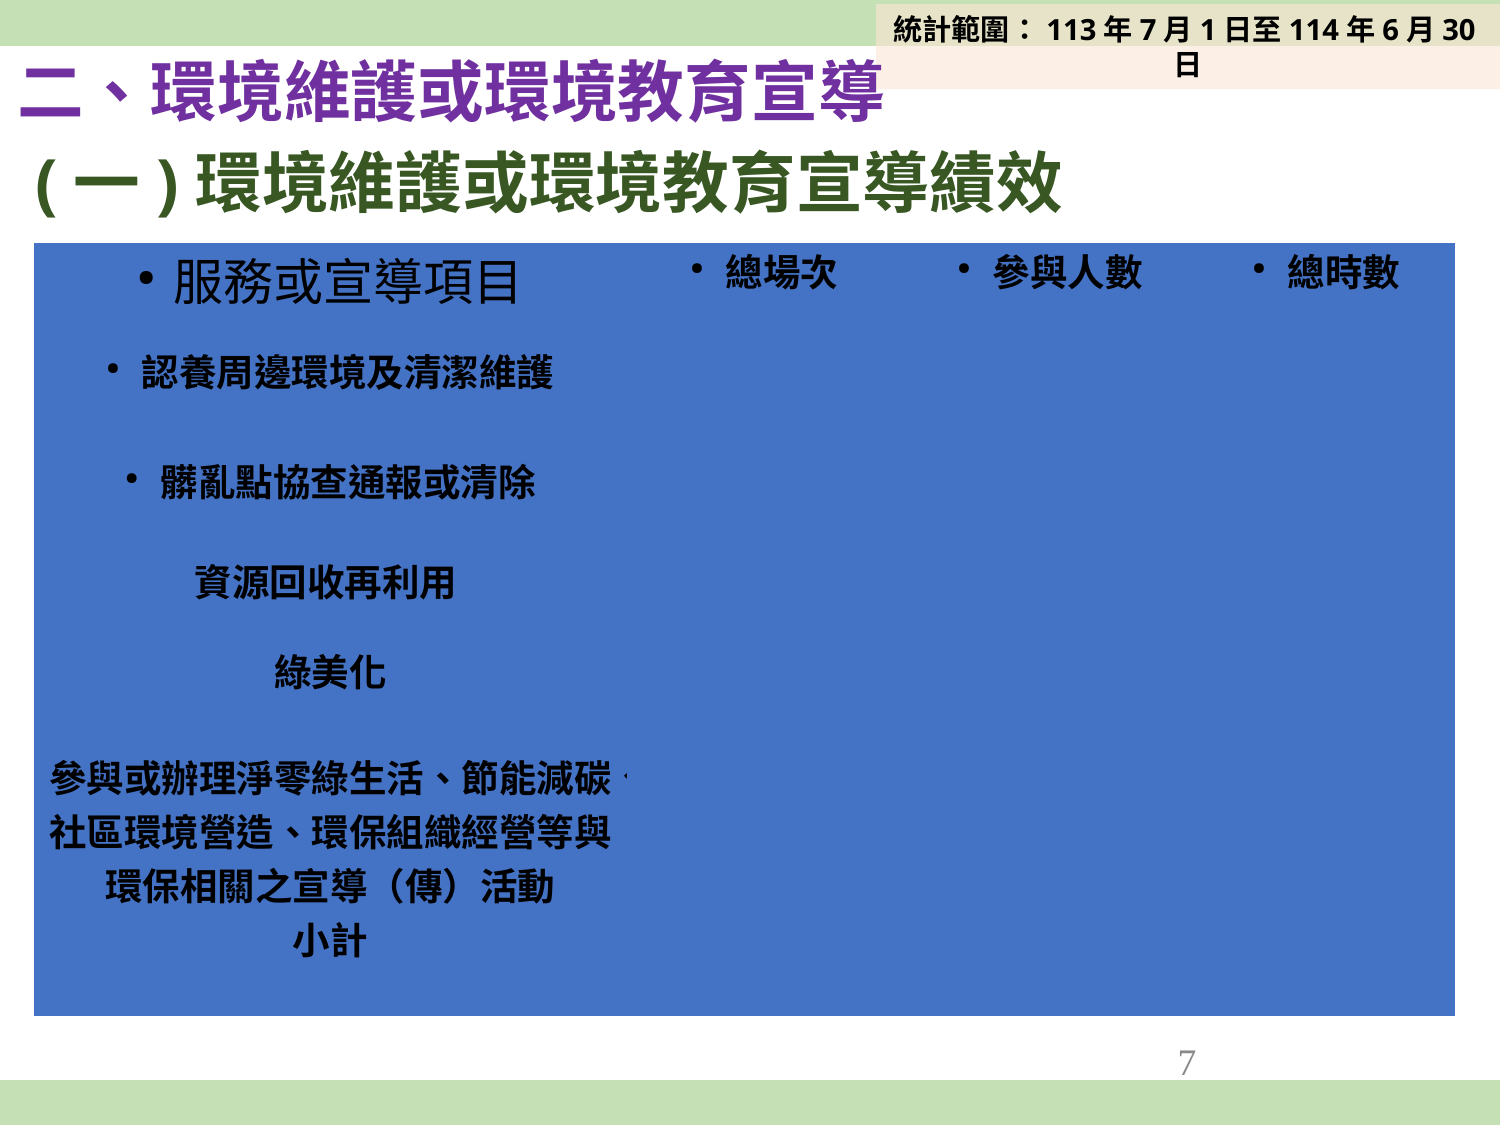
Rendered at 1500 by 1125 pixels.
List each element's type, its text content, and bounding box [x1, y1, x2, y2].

table_cell [902, 343, 1198, 453]
table_cell [1198, 643, 1455, 749]
table_cell [1198, 343, 1455, 453]
table_cell [627, 643, 902, 749]
table_cell [1198, 749, 1455, 911]
table_cell 參與或辦理淨零綠生活、節能減碳、社區環境營造、環保組織經營等與環保相關之宣導（傳）活動 [34, 749, 627, 911]
table_cell 髒亂點協查通報或清除 [34, 453, 627, 553]
table_cell [1198, 553, 1455, 643]
table_cell 認養周邊環境及清潔維護 [34, 343, 627, 453]
table_cell [902, 911, 1198, 1016]
table_cell [627, 343, 902, 453]
table_header 總時數 [1198, 243, 1455, 343]
table_cell [902, 749, 1198, 911]
table_header 參與人數 [902, 243, 1198, 343]
table_header 服務或宣導項目 [34, 249, 627, 343]
text_box 二、環境維護或環境教育宣導 [2, 51, 1208, 158]
table_cell [627, 911, 902, 1016]
table_cell 資源回收再利用 [34, 553, 627, 643]
table_cell [1198, 453, 1455, 553]
table_cell [902, 643, 1198, 749]
table_cell [627, 453, 902, 553]
table_cell [627, 553, 902, 643]
table_cell [902, 553, 1198, 643]
text_box (一)環境維護或環境教育宣導績效 [20, 142, 1114, 249]
table_cell 小計 [34, 911, 627, 1016]
text_box [1162, 1030, 1500, 1091]
table_cell [627, 749, 902, 911]
table_cell [1198, 911, 1455, 1016]
table_cell 綠美化 [34, 643, 627, 749]
table_cell [902, 453, 1198, 553]
table_header 總場次 [627, 249, 902, 343]
